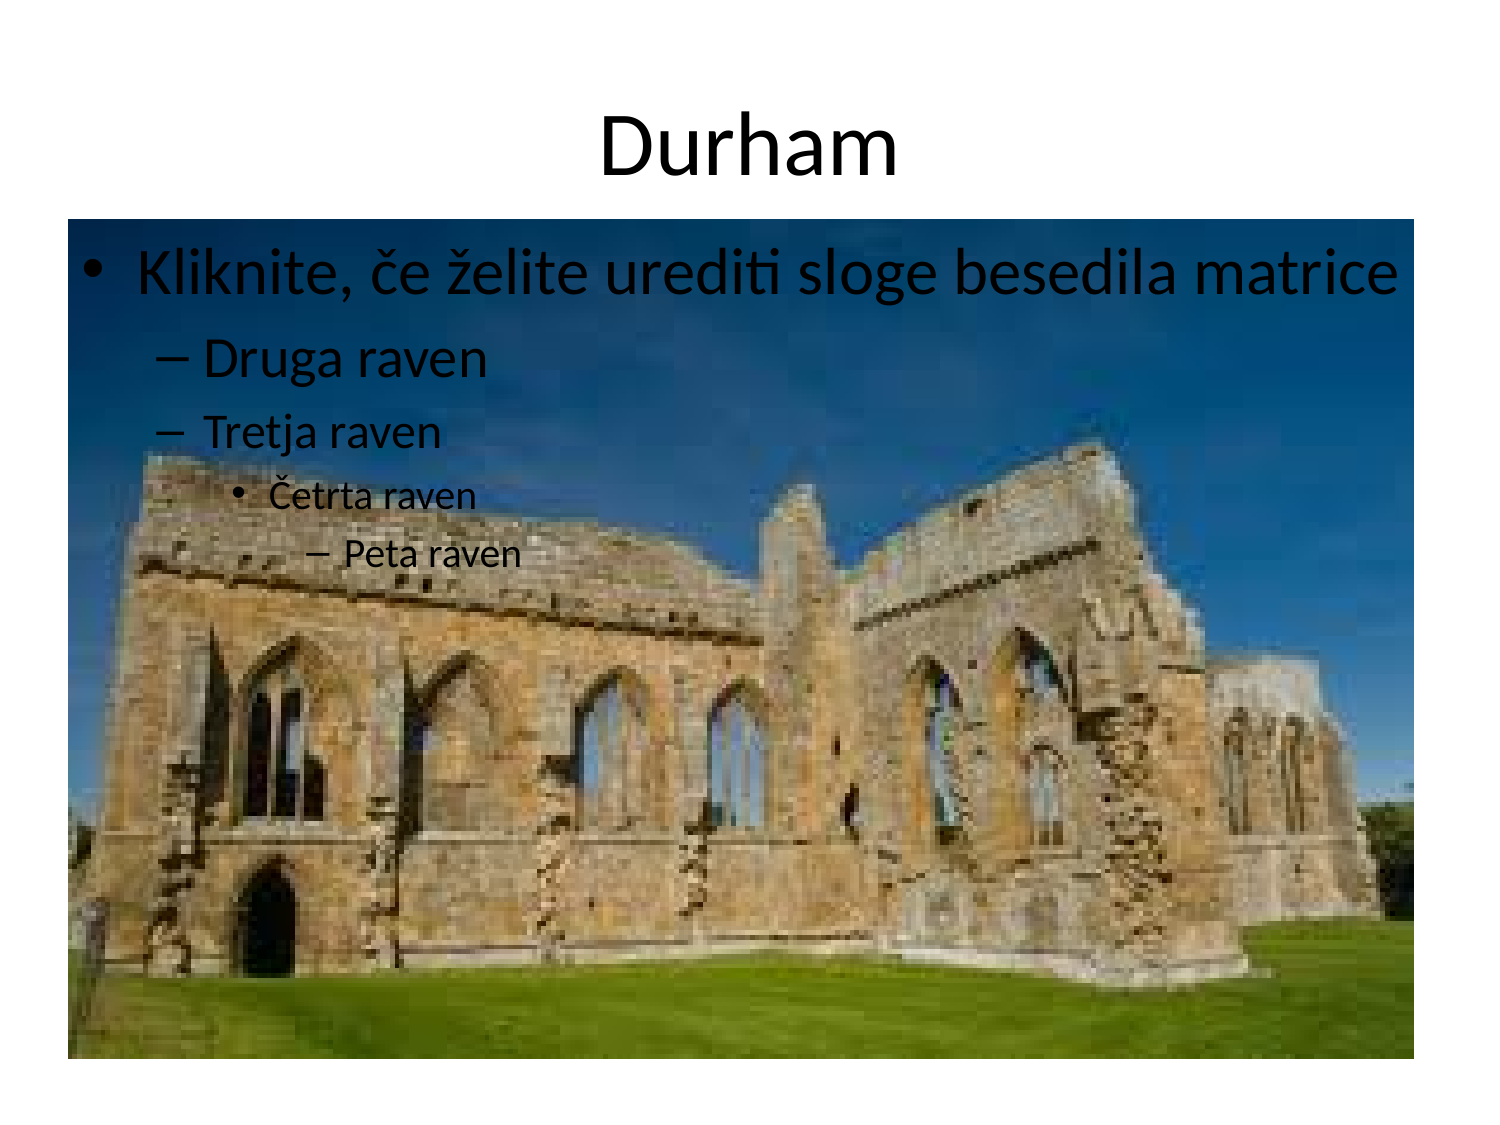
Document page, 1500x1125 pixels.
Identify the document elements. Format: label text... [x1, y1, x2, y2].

title Durham [75, 45, 1425, 233]
picture [68, 219, 1414, 1059]
